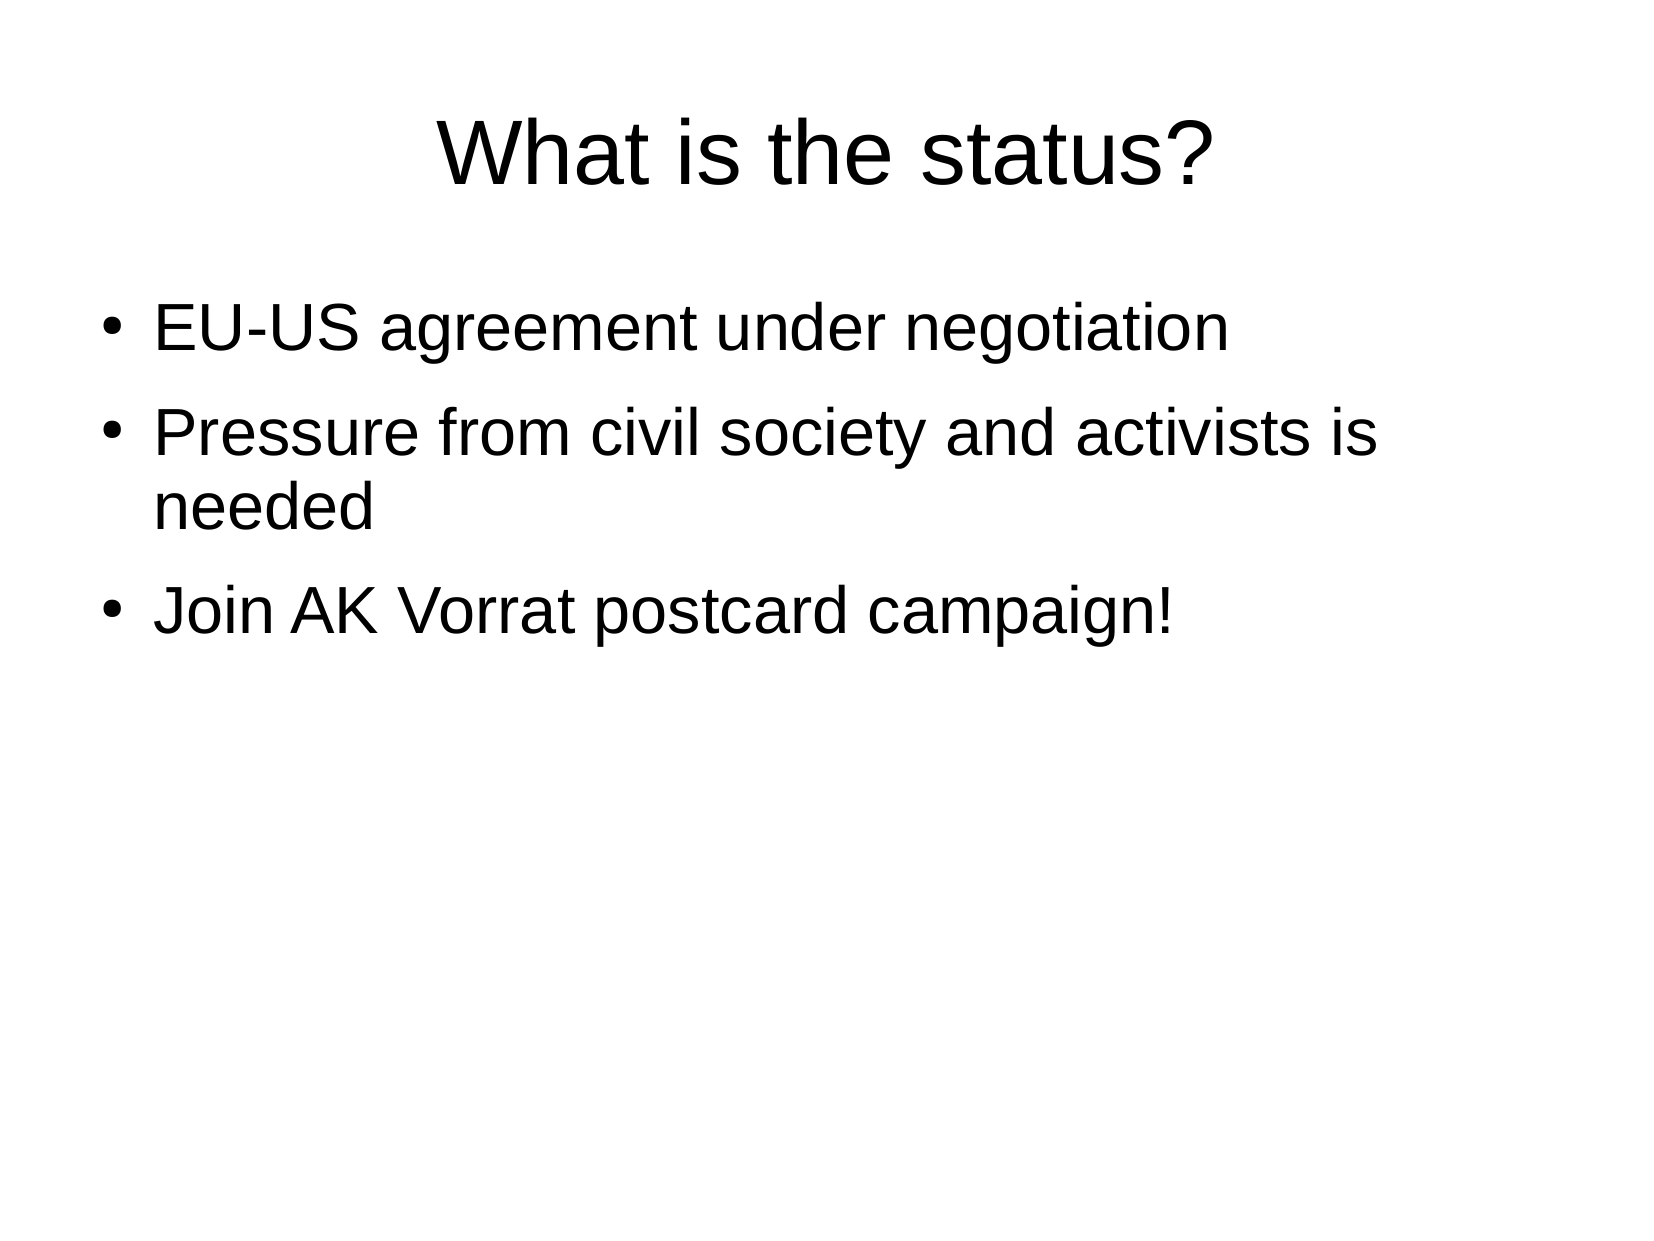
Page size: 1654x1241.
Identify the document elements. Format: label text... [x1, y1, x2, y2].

title What is the status? [82, 49, 1571, 257]
list EU-US agreement under negotiation Pressure from civil society and activists is needed Join AK Vorrat postcard campaign! [82, 290, 1571, 1109]
